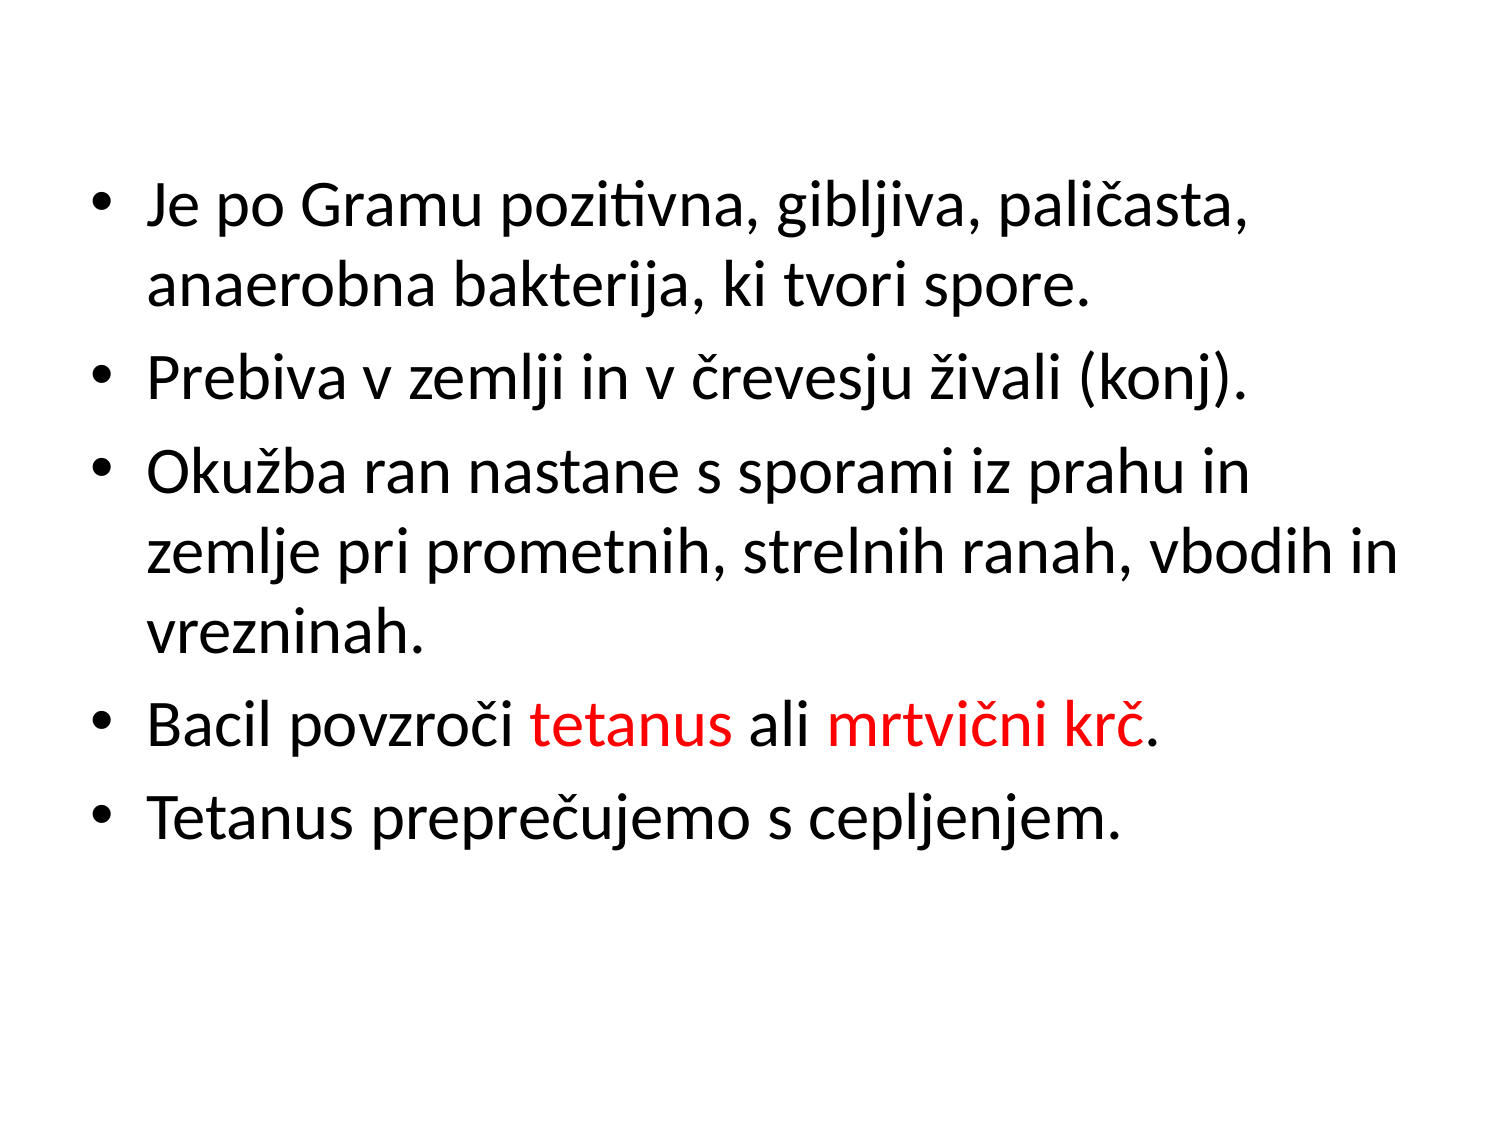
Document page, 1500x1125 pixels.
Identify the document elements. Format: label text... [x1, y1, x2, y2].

list Je po Gramu pozitivna, gibljiva, paličasta, anaerobna bakterija, ki tvori spore. Prebiva v zemlji in v črevesju živali (konj). Okužba ran nastane s sporami iz prahu in zemlje pri prometnih, strelnih ranah, vbodih in vrezninah. Bacil povzroči tetanus ali mrtvični krč. Tetanus preprečujemo s cepljenjem. [75, 152, 1425, 1005]
